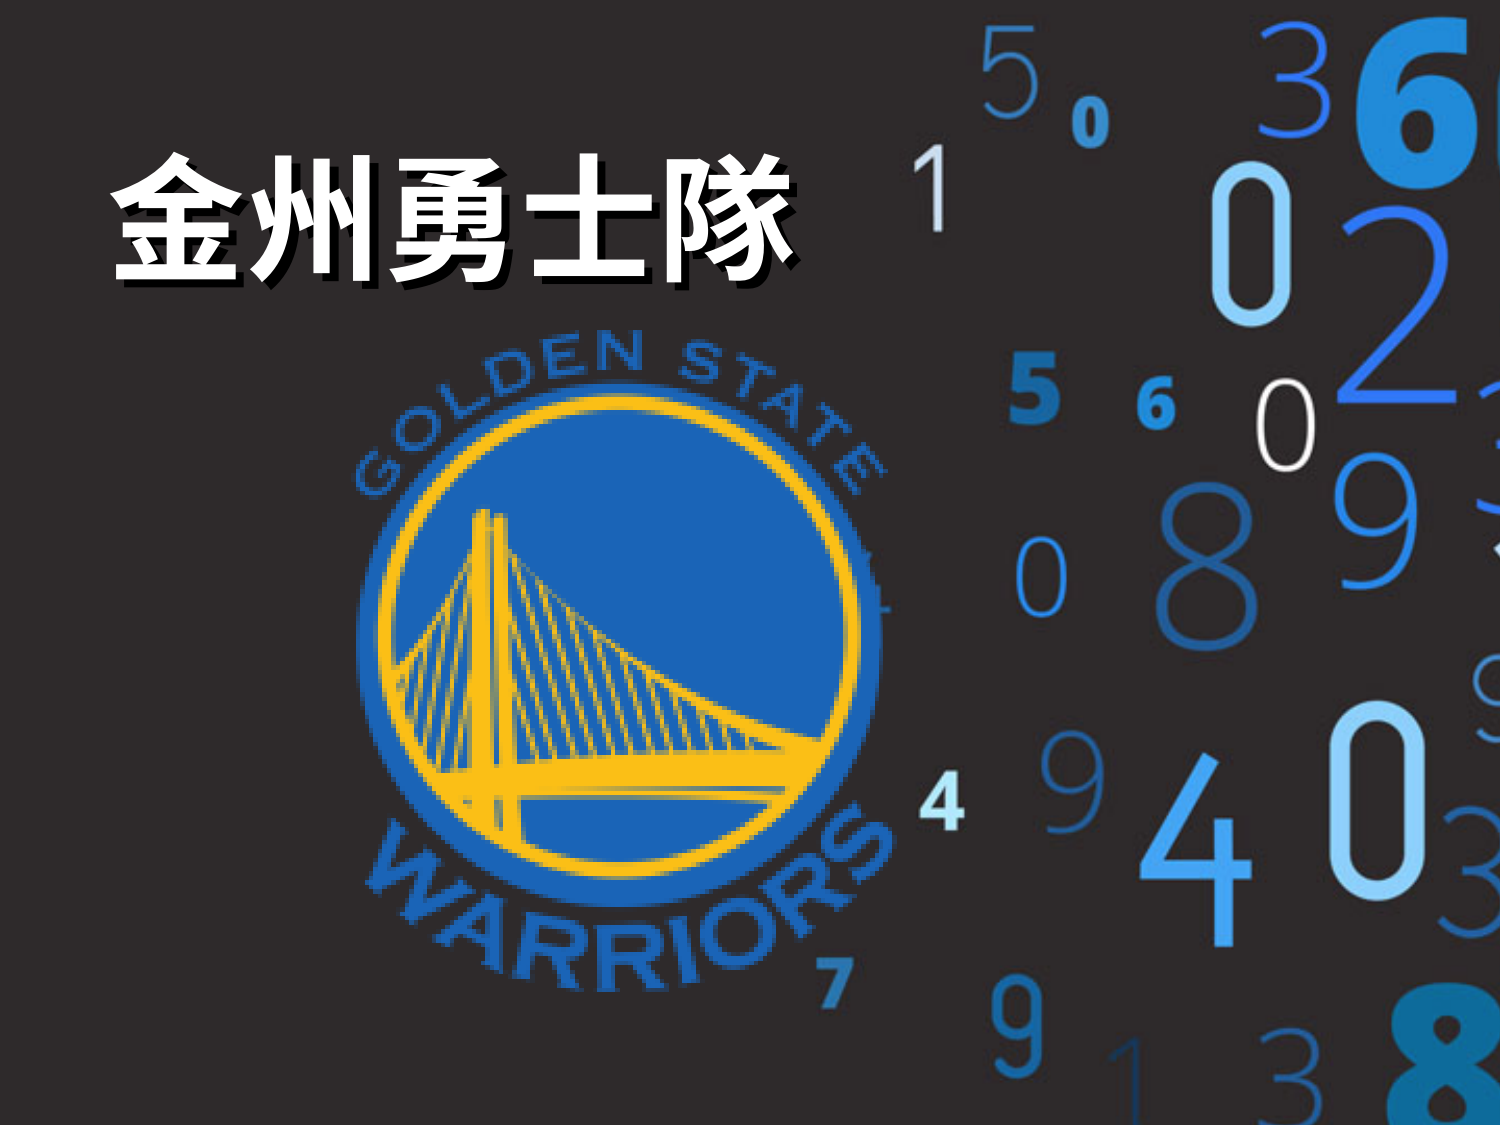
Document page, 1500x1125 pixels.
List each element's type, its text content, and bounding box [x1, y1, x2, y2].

text_box 金州勇士隊 [93, 125, 810, 305]
picture [289, 326, 960, 997]
